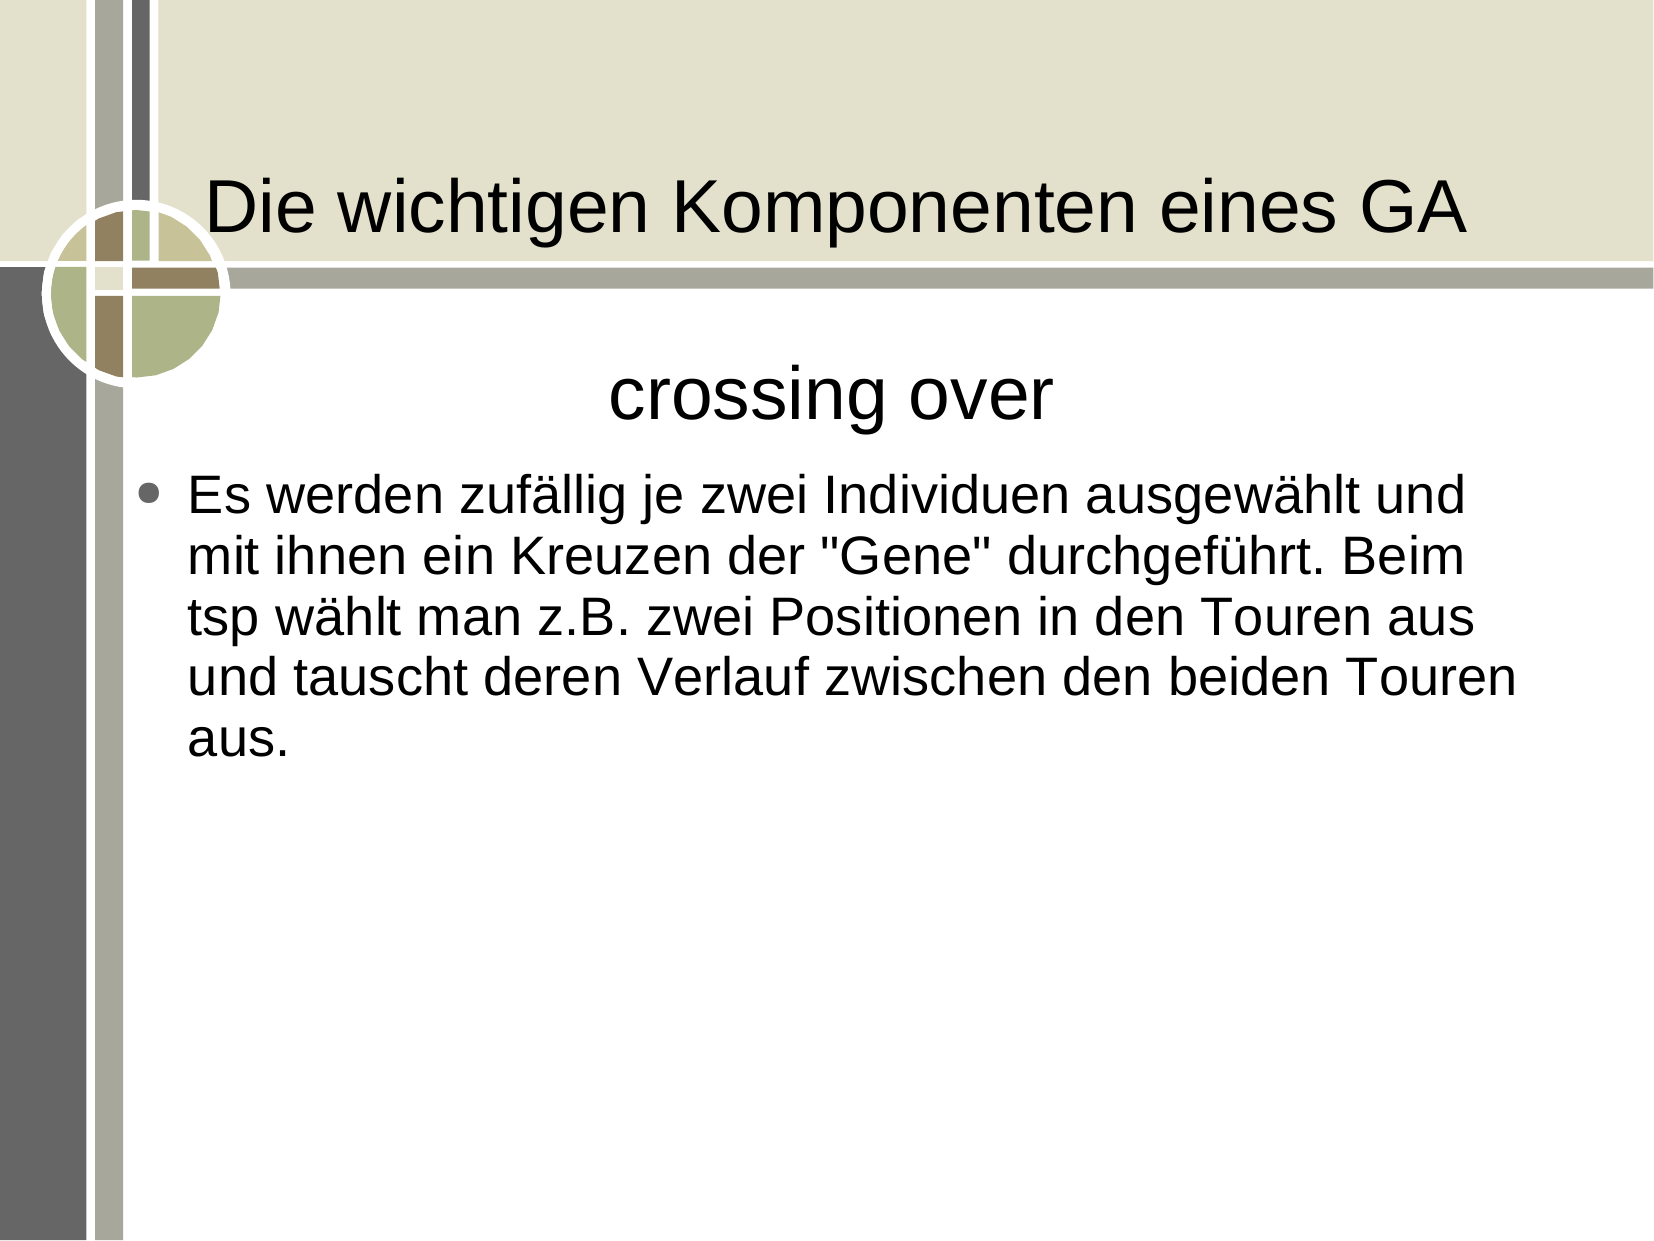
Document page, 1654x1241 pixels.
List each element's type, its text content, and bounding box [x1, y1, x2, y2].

title Die wichtigen Komponenten eines GA [121, 102, 1534, 311]
list crossing over Es werden zufällig je zwei Individuen ausgewählt und mit ihnen ein Kreuzen der "Gene" durchgeführt. Beim tsp wählt man z.B. zwei Positionen in den Touren aus und tauscht deren Verlauf zwischen den beiden Touren aus. [117, 351, 1530, 1061]
